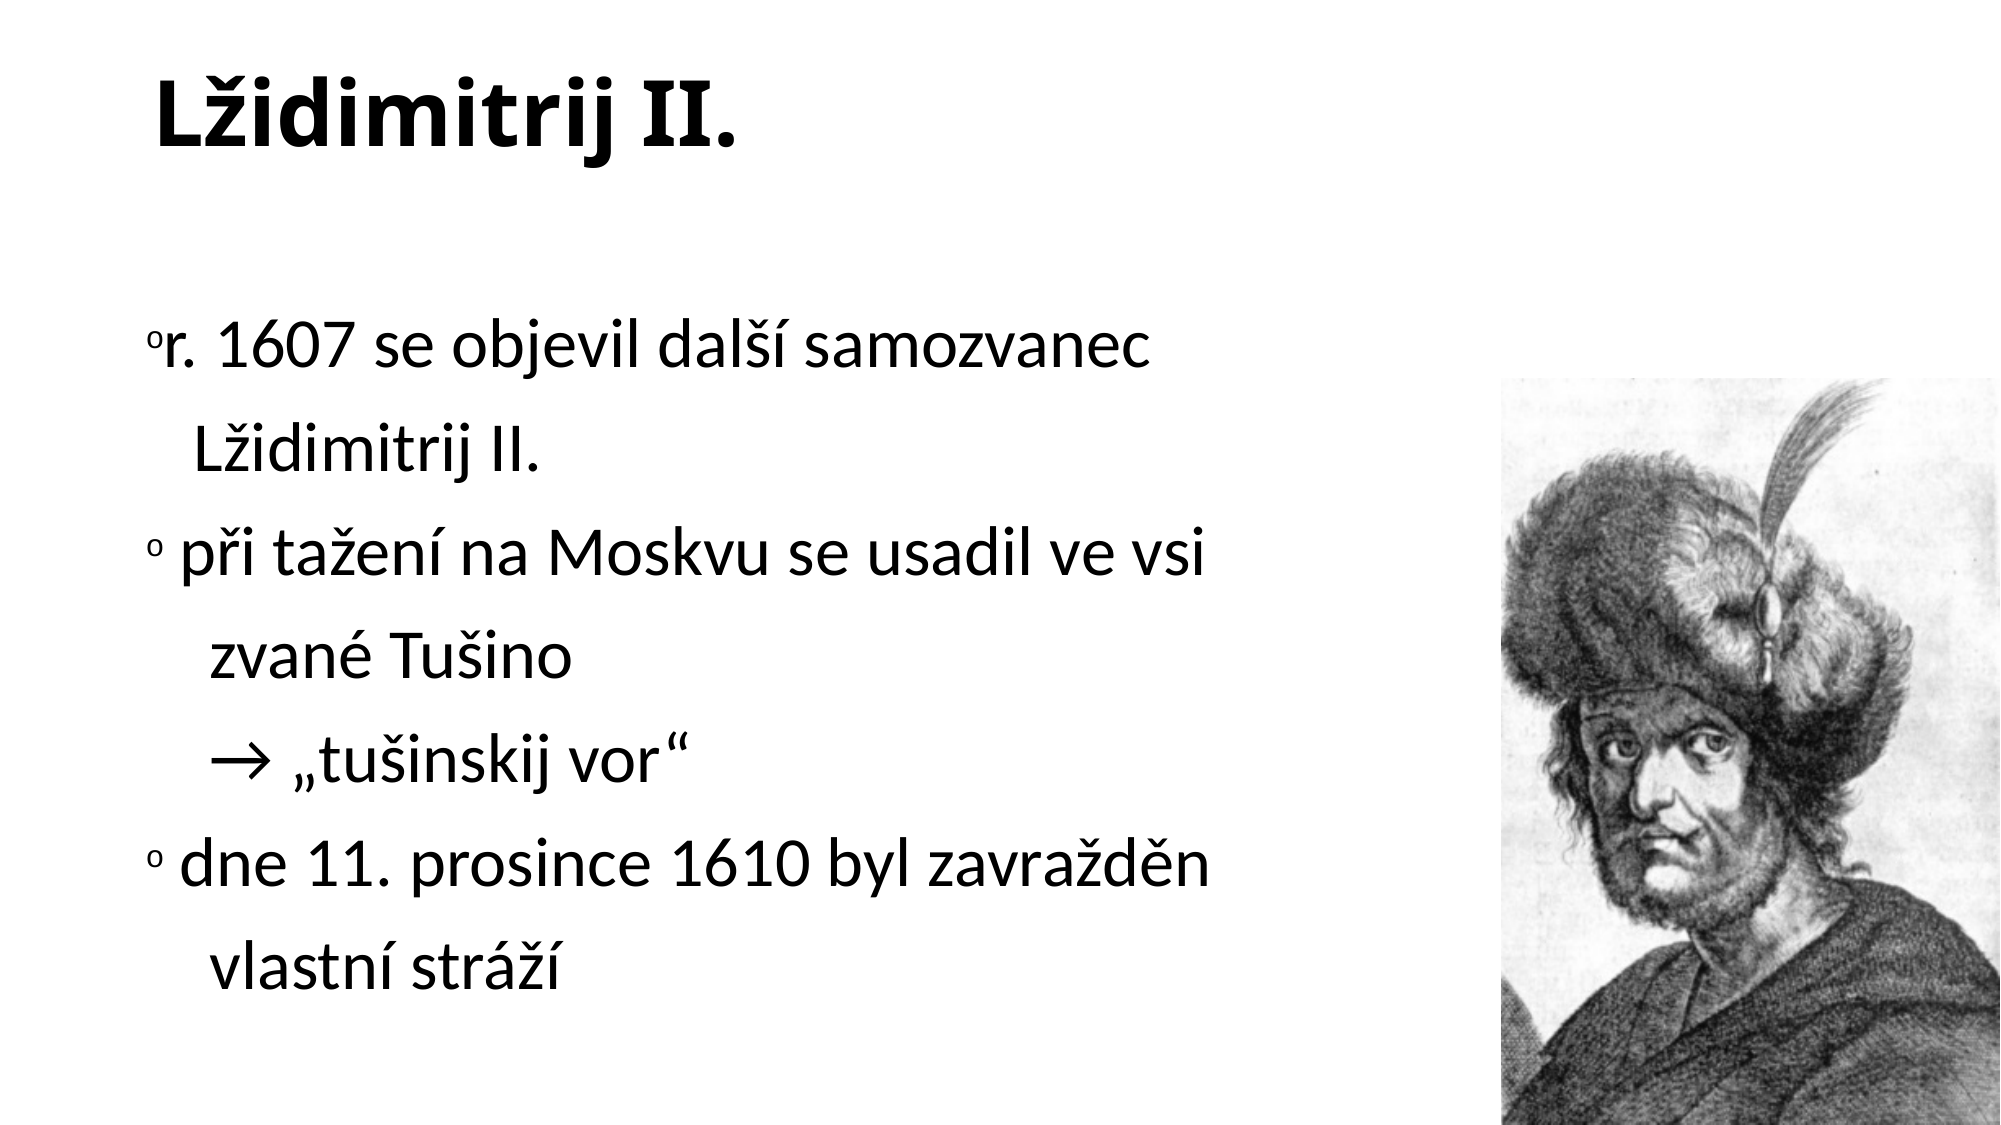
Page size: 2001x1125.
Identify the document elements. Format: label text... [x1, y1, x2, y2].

title Lžidimitrij II. [137, 59, 1863, 278]
list r. 1607 se objevil další samozvanec Lžidimitrij II. při tažení na Moskvu se usadil ve vsi zvané Tušino → „tušinskij vor“ dne 11. prosince 1610 byl zavražděn vlastní stráží [130, 299, 1856, 1014]
picture [1501, 378, 2000, 1125]
